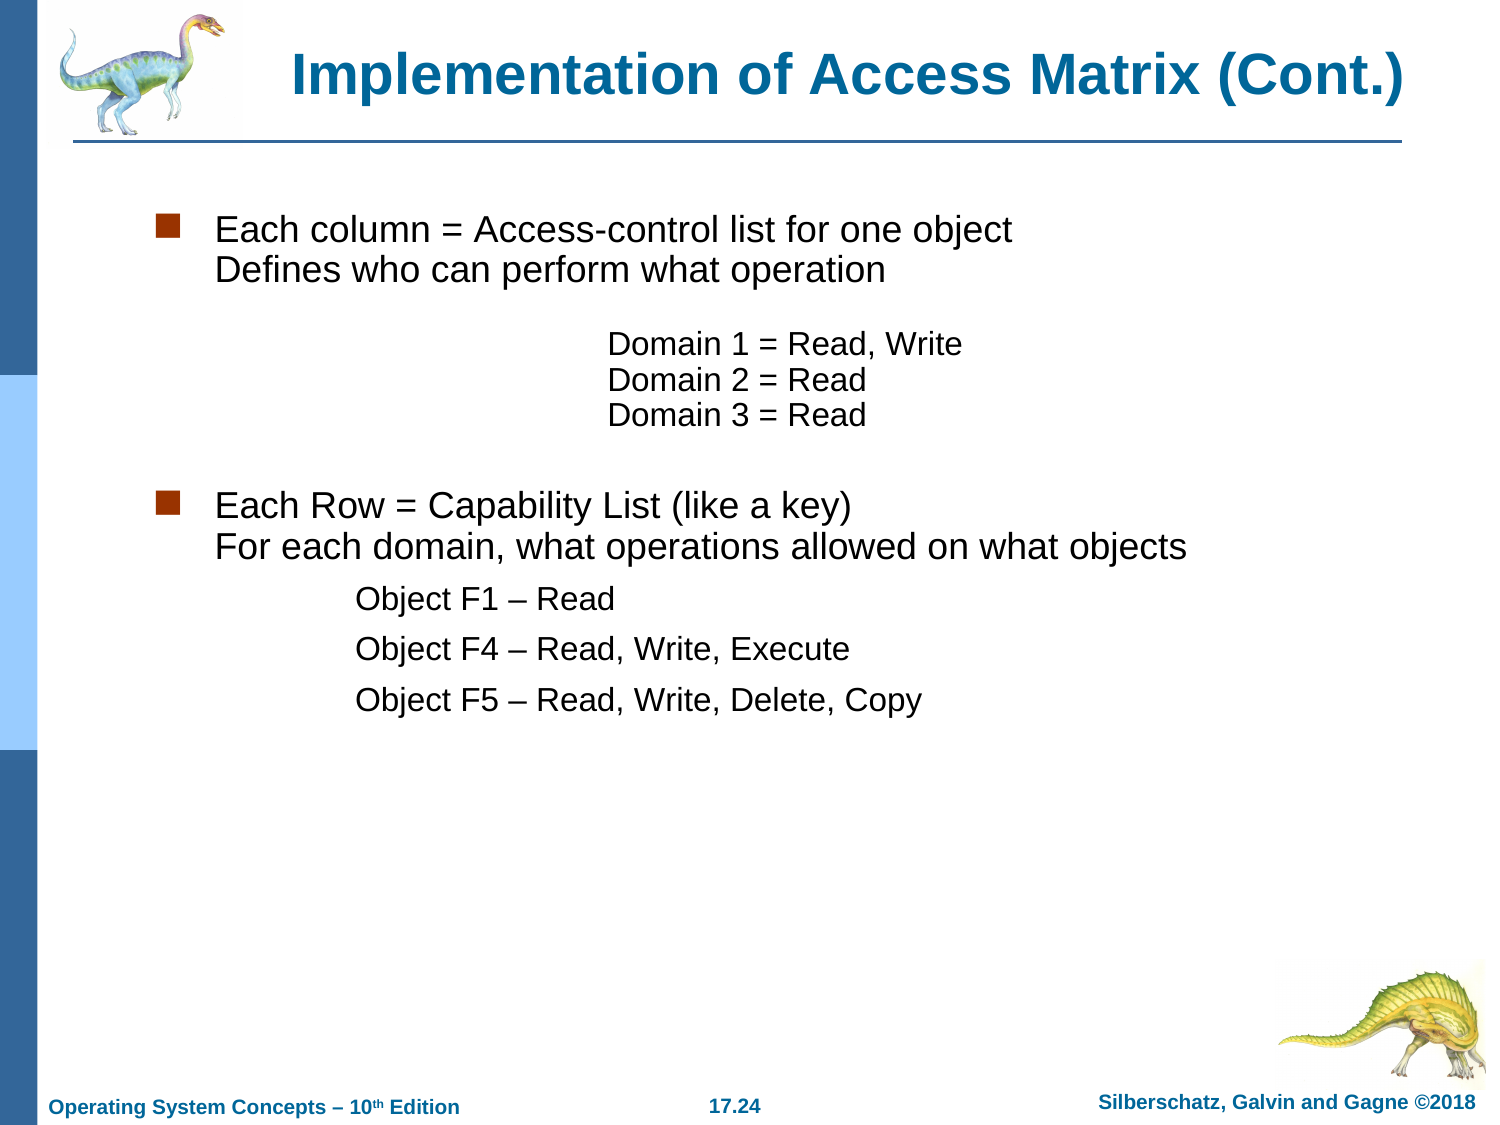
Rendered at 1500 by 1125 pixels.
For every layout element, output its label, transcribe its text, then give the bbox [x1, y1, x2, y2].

title Implementation of Access Matrix (Cont.) [173, 18, 1500, 114]
picture [46, 0, 243, 149]
picture [1415, 1094, 1423, 1099]
list Each column = Access-control list for one object Defines who can perform what operation Domain 1 = Read, Write Domain 2 = Read Domain 3 = Read Each Row = Capability List (like a key) For each domain, what operations allowed on what objects Object F1 – Read Object F4 – Read, Write, Execute Object F5 – Read, Write, Delete, Copy [143, 202, 1299, 946]
picture [1275, 959, 1486, 1090]
